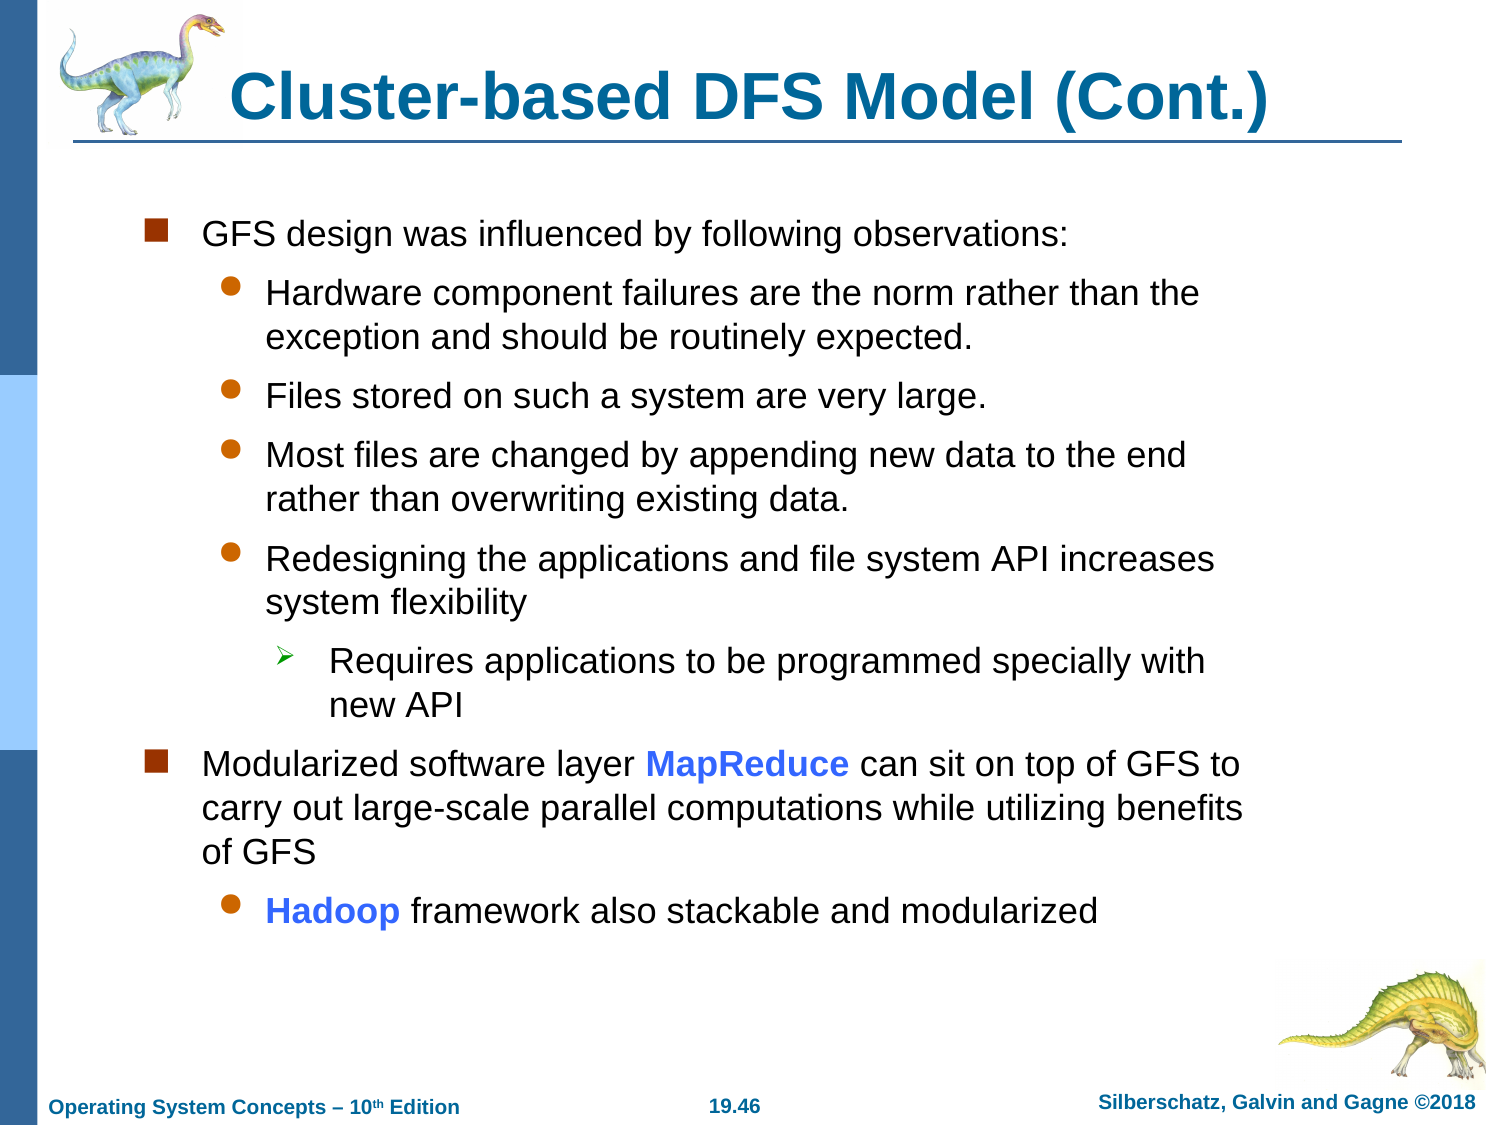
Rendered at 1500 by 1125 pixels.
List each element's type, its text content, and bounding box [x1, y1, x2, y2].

picture [46, 0, 243, 149]
title Cluster-based DFS Model (Cont.) [75, 45, 1426, 141]
picture [1415, 1094, 1423, 1099]
list GFS design was influenced by following observations: Hardware component failures are the norm rather than the exception and should be routinely expected. Files stored on such a system are very large. Most files are changed by appending new data to the end rather than overwriting existing data. Redesigning the applications and file system API increases system flexibility Requires applications to be programmed specially with new API Modularized software layer MapReduce can sit on top of GFS to carry out large-scale parallel computations while utilizing benefits of GFS Hadoop framework also stackable and modularized [132, 202, 1268, 946]
picture [1275, 959, 1486, 1090]
